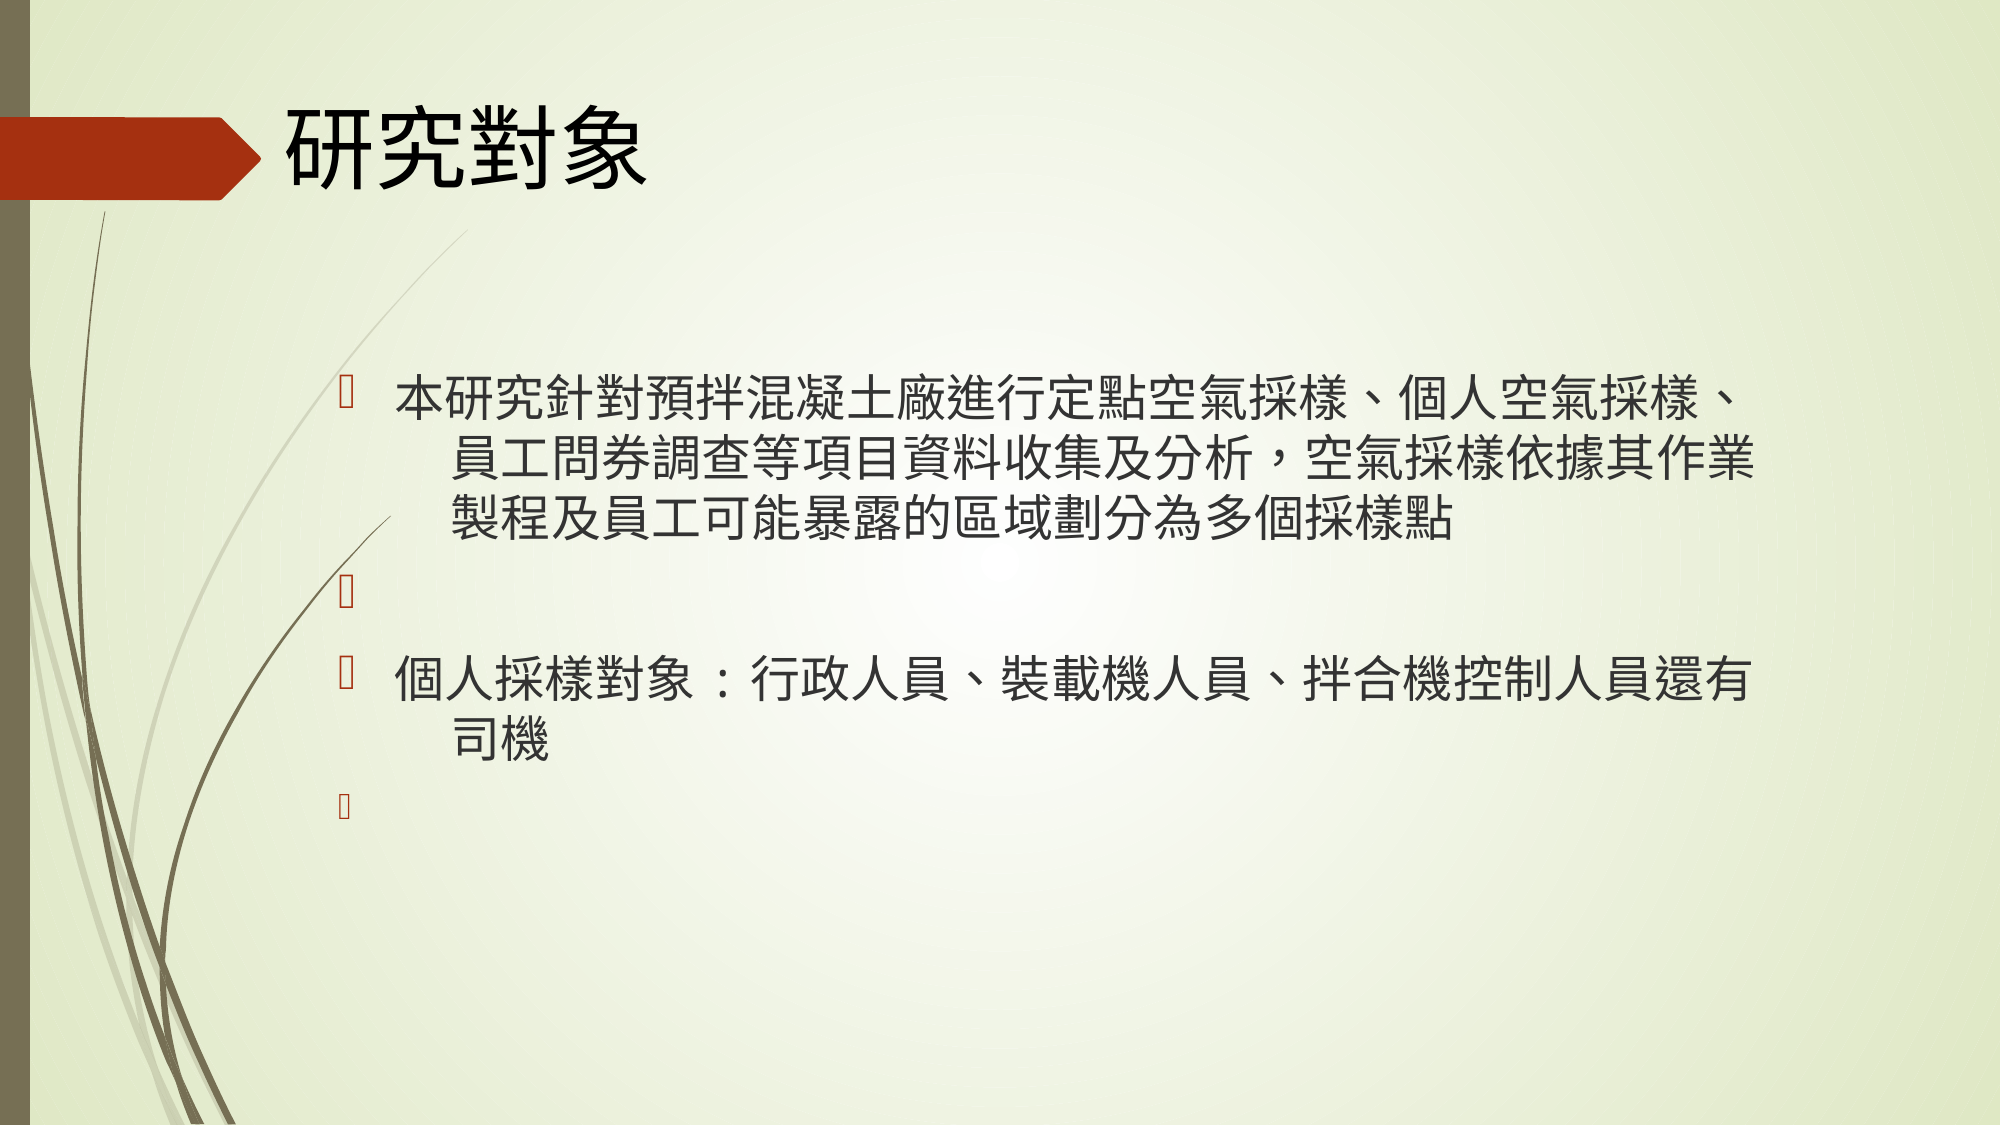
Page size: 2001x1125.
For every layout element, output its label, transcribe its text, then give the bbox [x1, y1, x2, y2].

title 研究對象 [269, 82, 1731, 293]
list 本研究針對預拌混凝土廠進行定點空氣採樣、個人空氣採樣、員工問券調查等項目資料收集及分析，空氣採樣依據其作業製程及員工可能暴露的區域劃分為多個採樣點 個人採樣對象:行政人員、裝載機人員、拌合機控制人員還有司機 [323, 358, 1786, 985]
